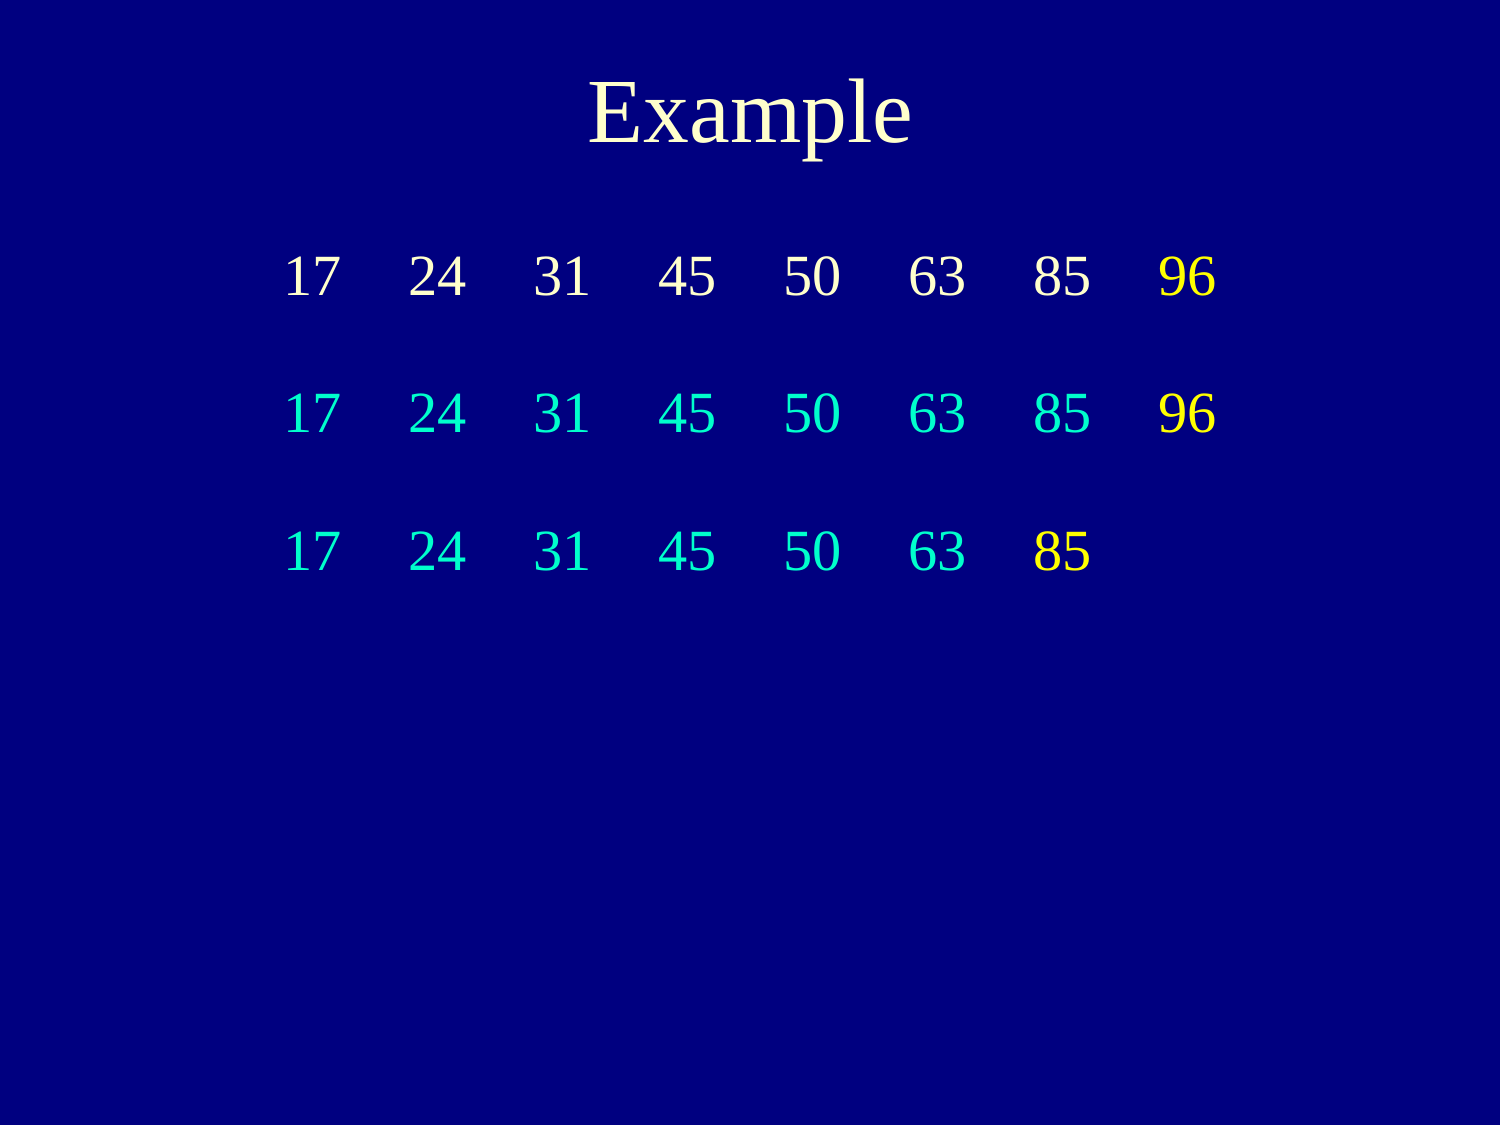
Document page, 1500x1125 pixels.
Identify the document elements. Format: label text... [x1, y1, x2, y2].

table_header 85 [1000, 504, 1125, 600]
table_header 96 [1125, 367, 1250, 463]
table_header 85 [1000, 229, 1125, 325]
table_header 31 [500, 229, 625, 325]
table_header 17 [250, 367, 375, 463]
table_header 24 [375, 229, 500, 325]
table_header 24 [375, 504, 500, 600]
table_header 24 [375, 367, 500, 463]
table_header 50 [750, 367, 875, 463]
table_header 63 [875, 229, 1000, 325]
table_header 17 [250, 229, 375, 325]
table_header 96 [1125, 229, 1250, 325]
table_header 17 [250, 504, 375, 600]
table_header 63 [875, 504, 1000, 600]
table_header 45 [625, 367, 750, 463]
table_header 45 [625, 229, 750, 325]
table_header 50 [750, 504, 875, 600]
table_header 31 [500, 367, 625, 463]
table_header 85 [1000, 367, 1125, 463]
table_header 63 [875, 367, 1000, 463]
table_header 45 [625, 504, 750, 600]
title Example [22, 43, 1480, 169]
table_header 31 [500, 504, 625, 600]
table_header 50 [750, 229, 875, 325]
